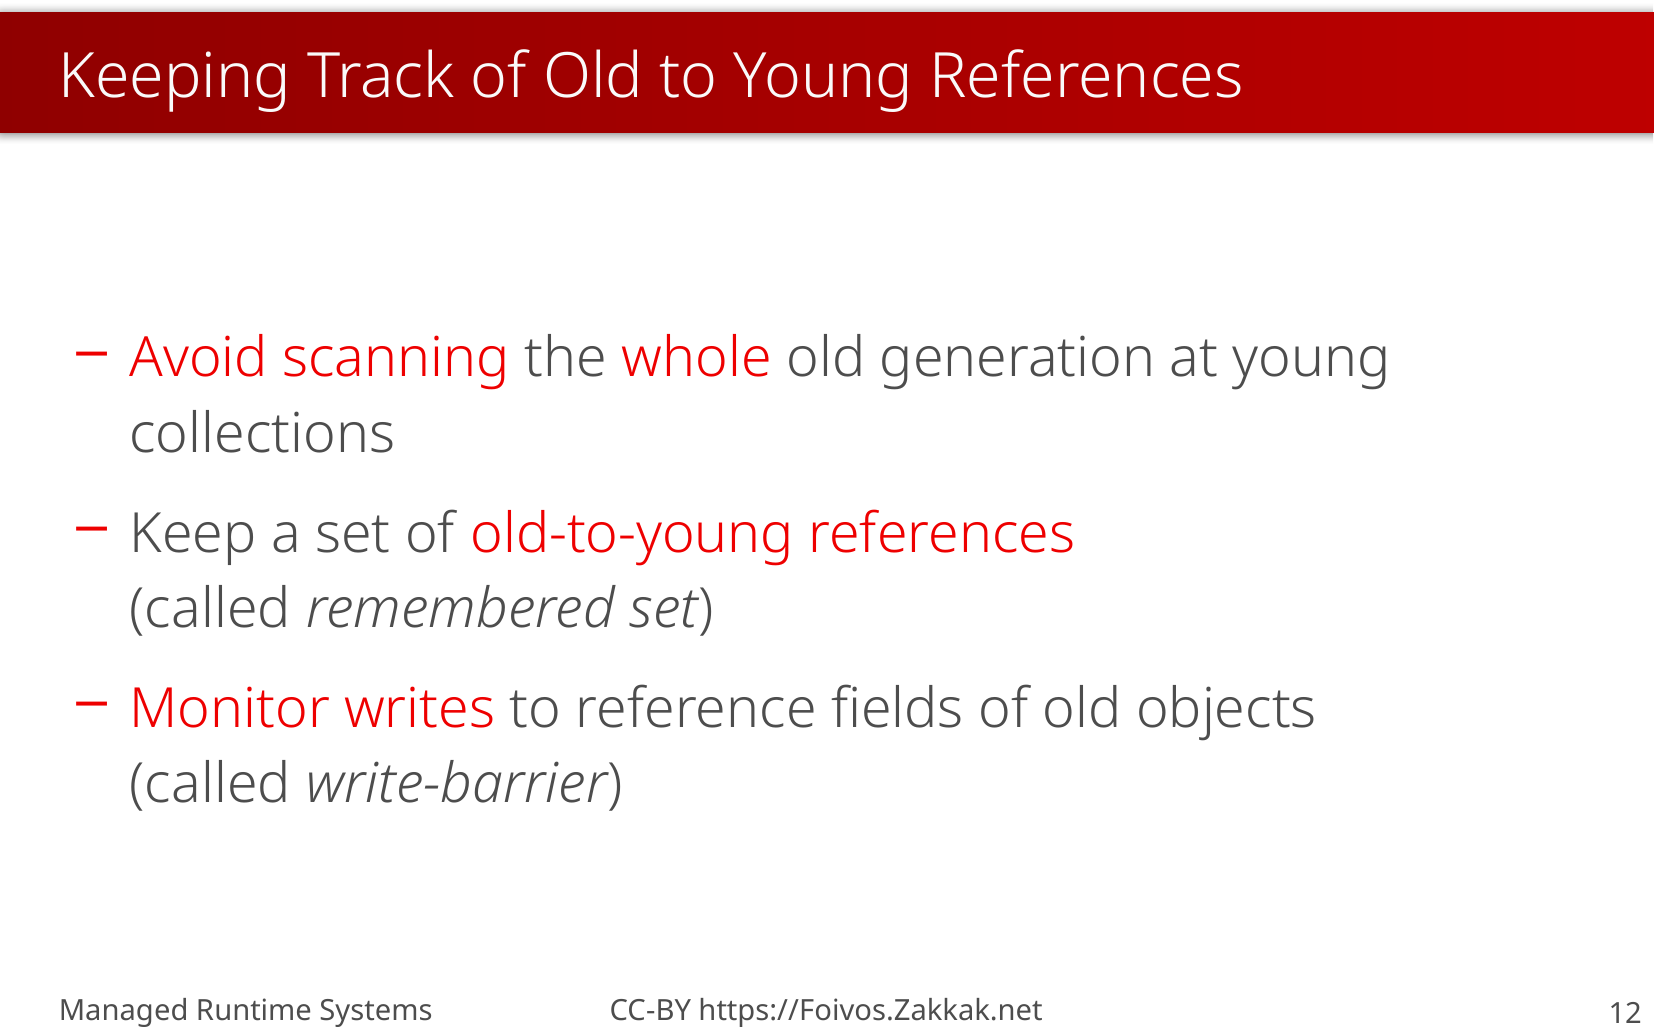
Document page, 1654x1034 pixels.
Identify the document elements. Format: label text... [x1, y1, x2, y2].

title Keeping Track of Old to Young References [58, 7, 1329, 139]
list Avoid scanning the whole old generation at young collections Keep a set of old-to-young references (called remembered set) Monitor writes to reference fields of old objects (called write-barrier) [58, 176, 1594, 960]
